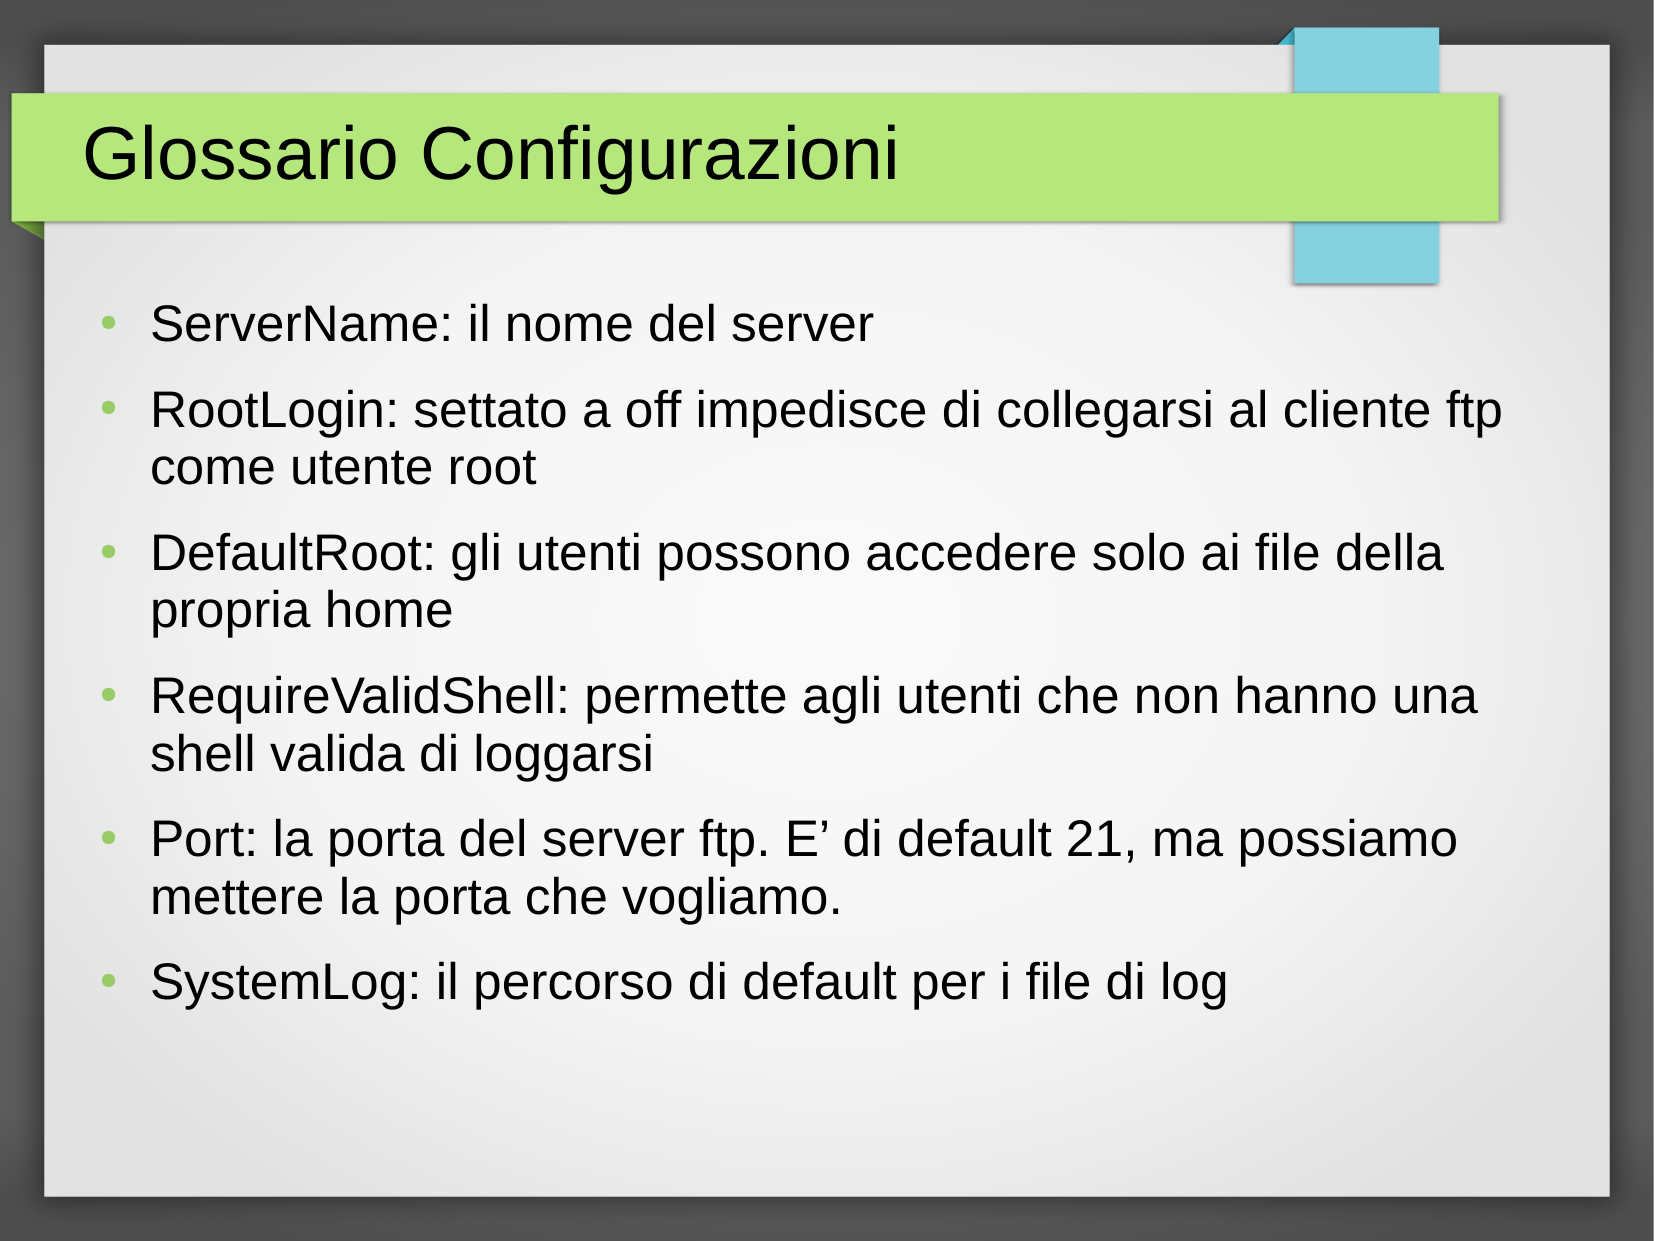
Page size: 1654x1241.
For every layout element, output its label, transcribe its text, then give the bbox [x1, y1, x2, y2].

title Glossario Configurazioni [82, 94, 1264, 213]
list ServerName: il nome del server RootLogin: settato a off impedisce di collegarsi al cliente ftp come utente root DefaultRoot: gli utenti possono accedere solo ai file della propria home RequireValidShell: permette agli utenti che non hanno una shell valida di loggarsi Port: la porta del server ftp. E’ di default 21, ma possiamo mettere la porta che vogliamo. SystemLog: il percorso di default per i file di log [82, 295, 1571, 1015]
picture [0, 0, 1654, 1241]
